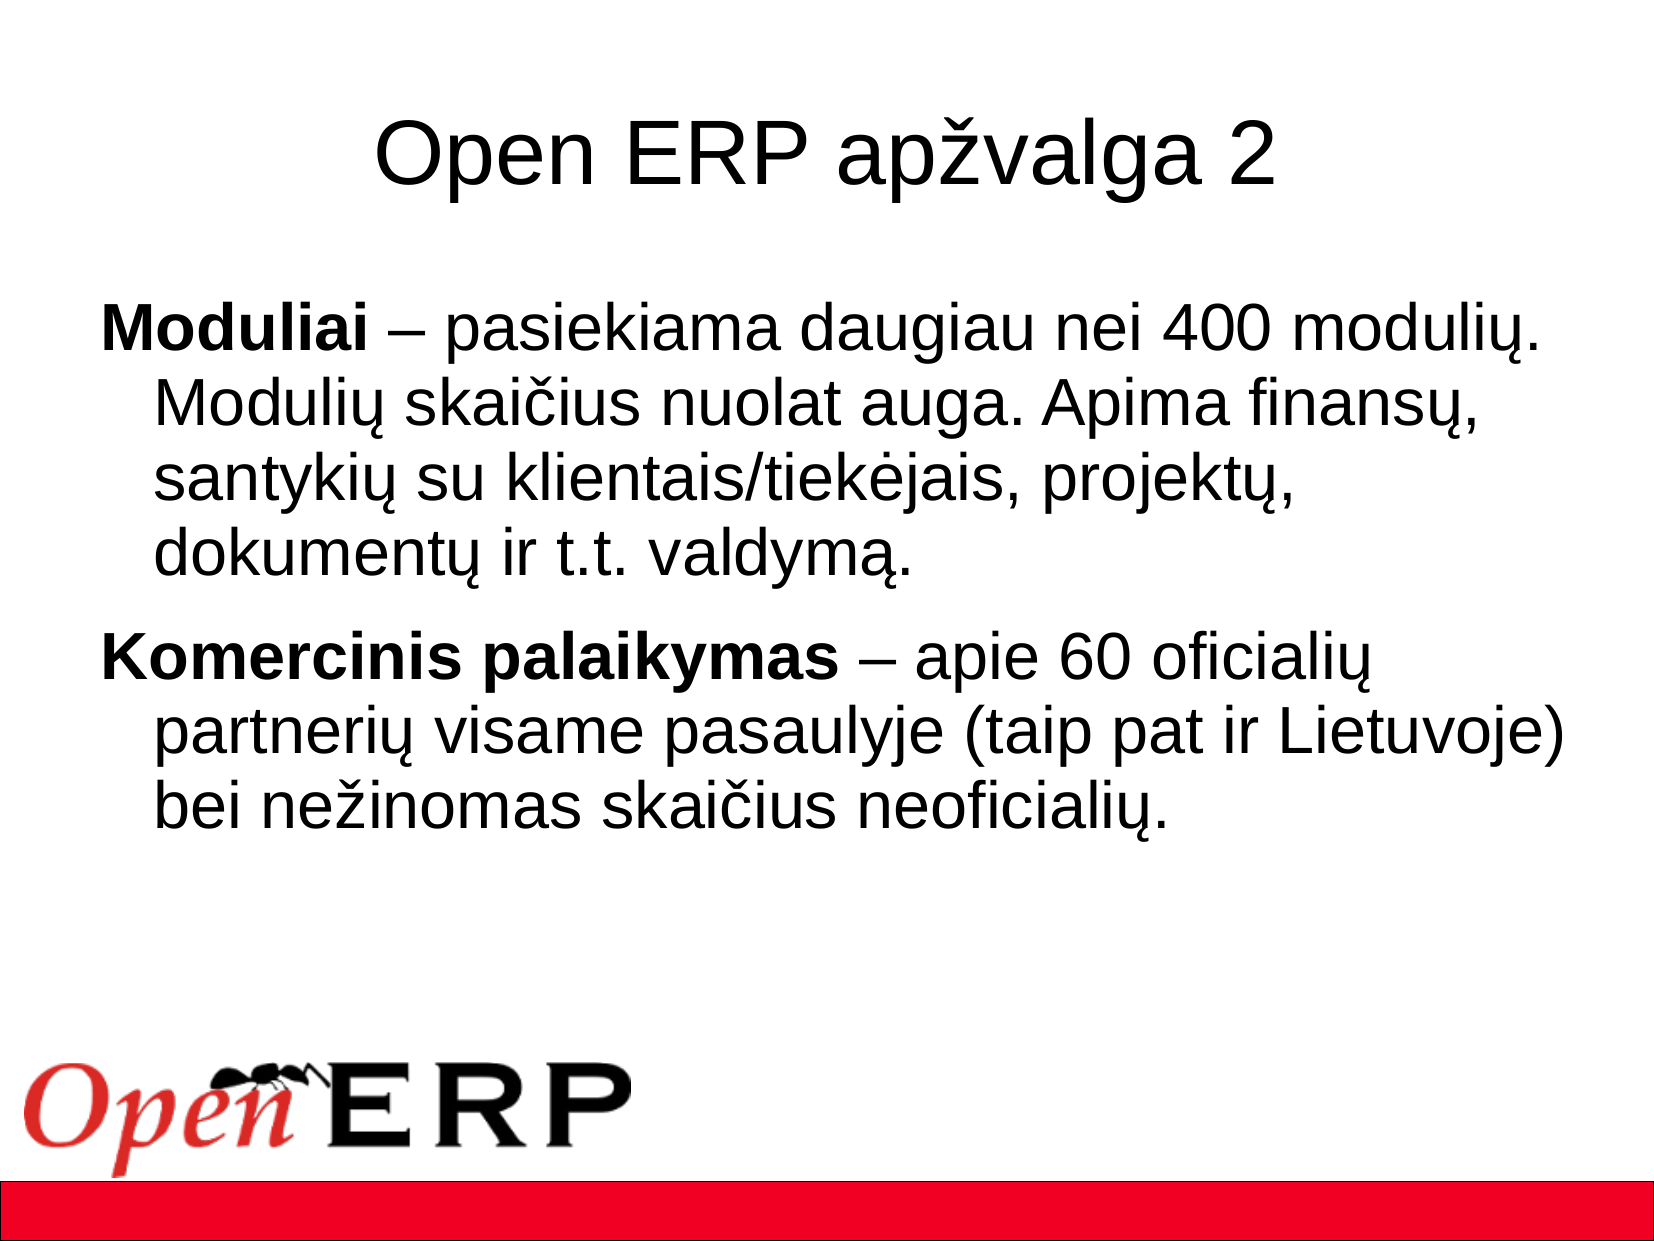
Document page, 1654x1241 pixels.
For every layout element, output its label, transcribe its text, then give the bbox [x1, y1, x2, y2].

title Open ERP apžvalga 2 [82, 56, 1571, 250]
list Moduliai – pasiekiama daugiau nei 400 modulių. Modulių skaičius nuolat auga. Apima finansų, santykių su klientais/tiekėjais, projektų, dokumentų ir t.t. valdymą. Komercinis palaikymas – apie 60 oficialių partnerių visame pasaulyje (taip pat ir Lietuvoje) bei nežinomas skaičius neoficialių. [82, 290, 1571, 1094]
picture [24, 1062, 631, 1178]
